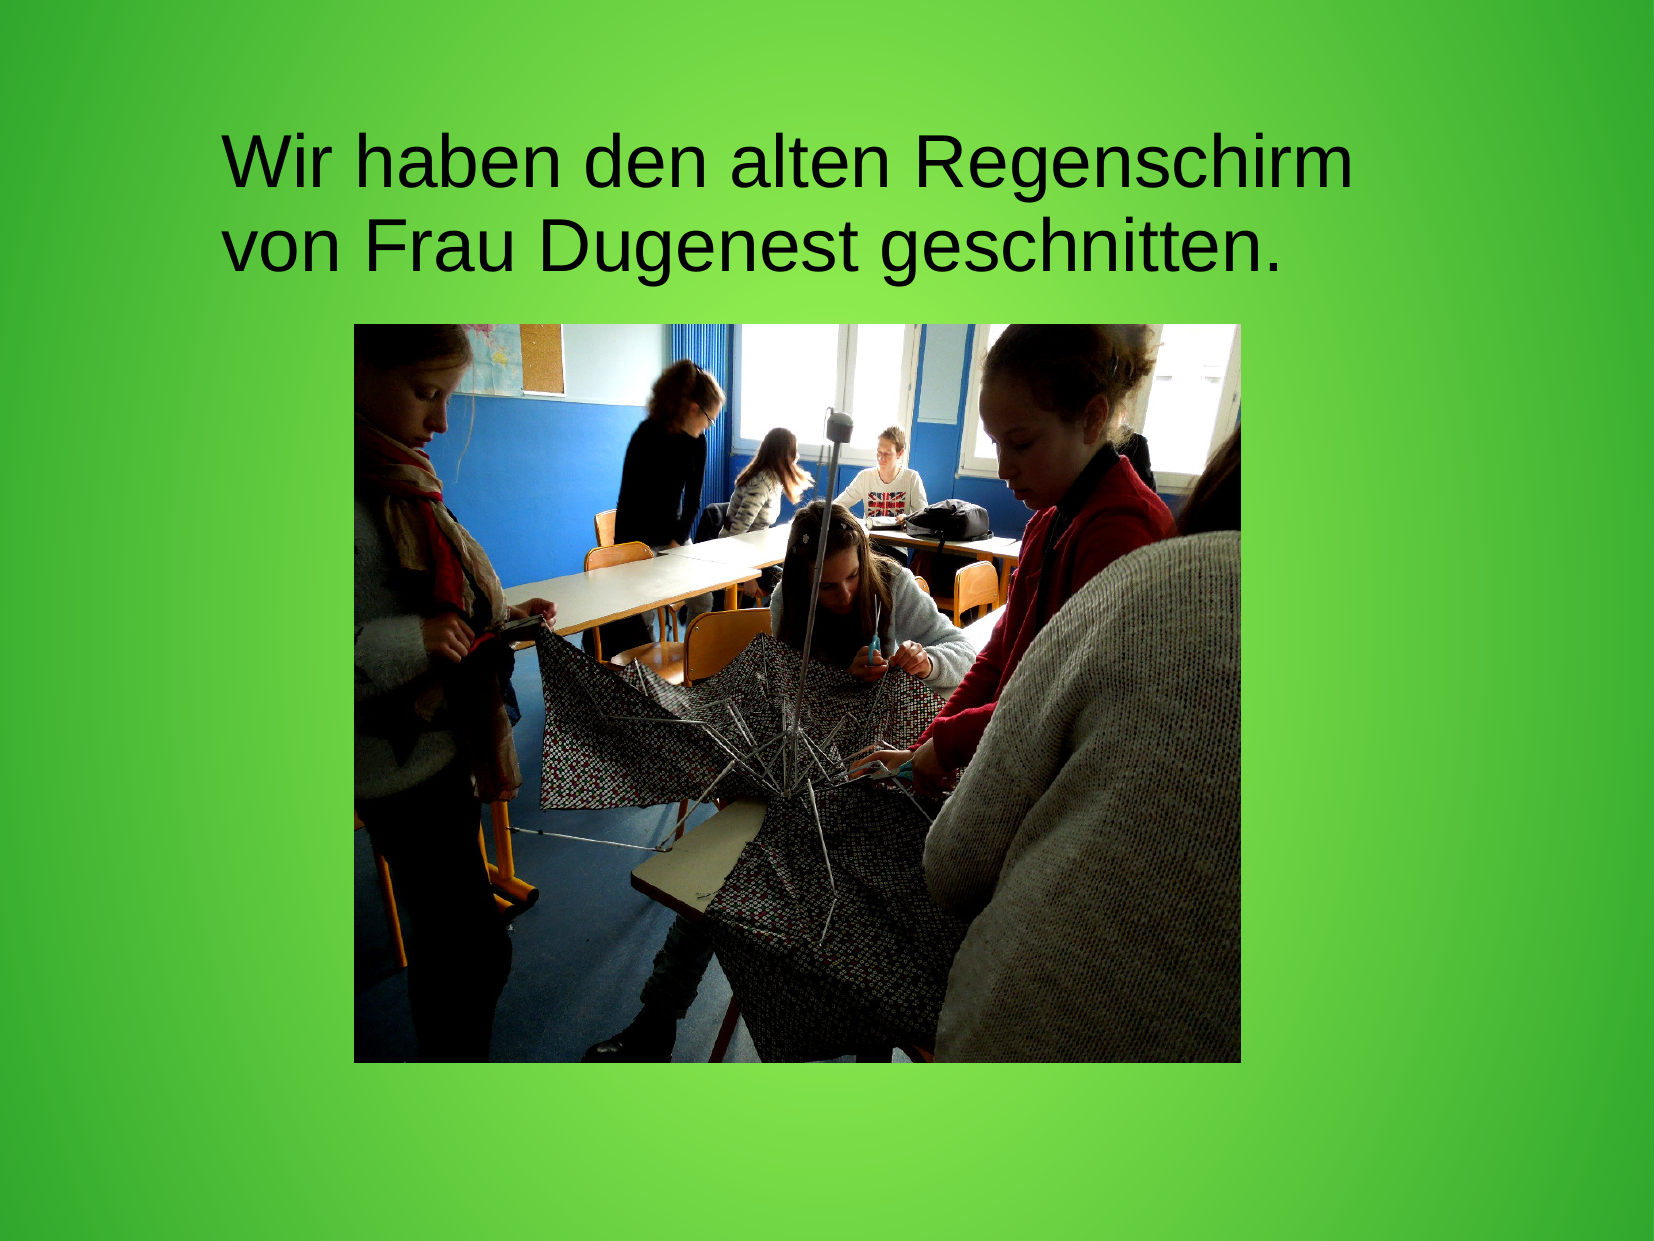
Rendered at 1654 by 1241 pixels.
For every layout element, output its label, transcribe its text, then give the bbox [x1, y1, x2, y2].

picture [354, 324, 1241, 1063]
text_box Wir haben den alten Regenschirm von Frau Dugenest geschnitten. [206, 112, 1447, 296]
